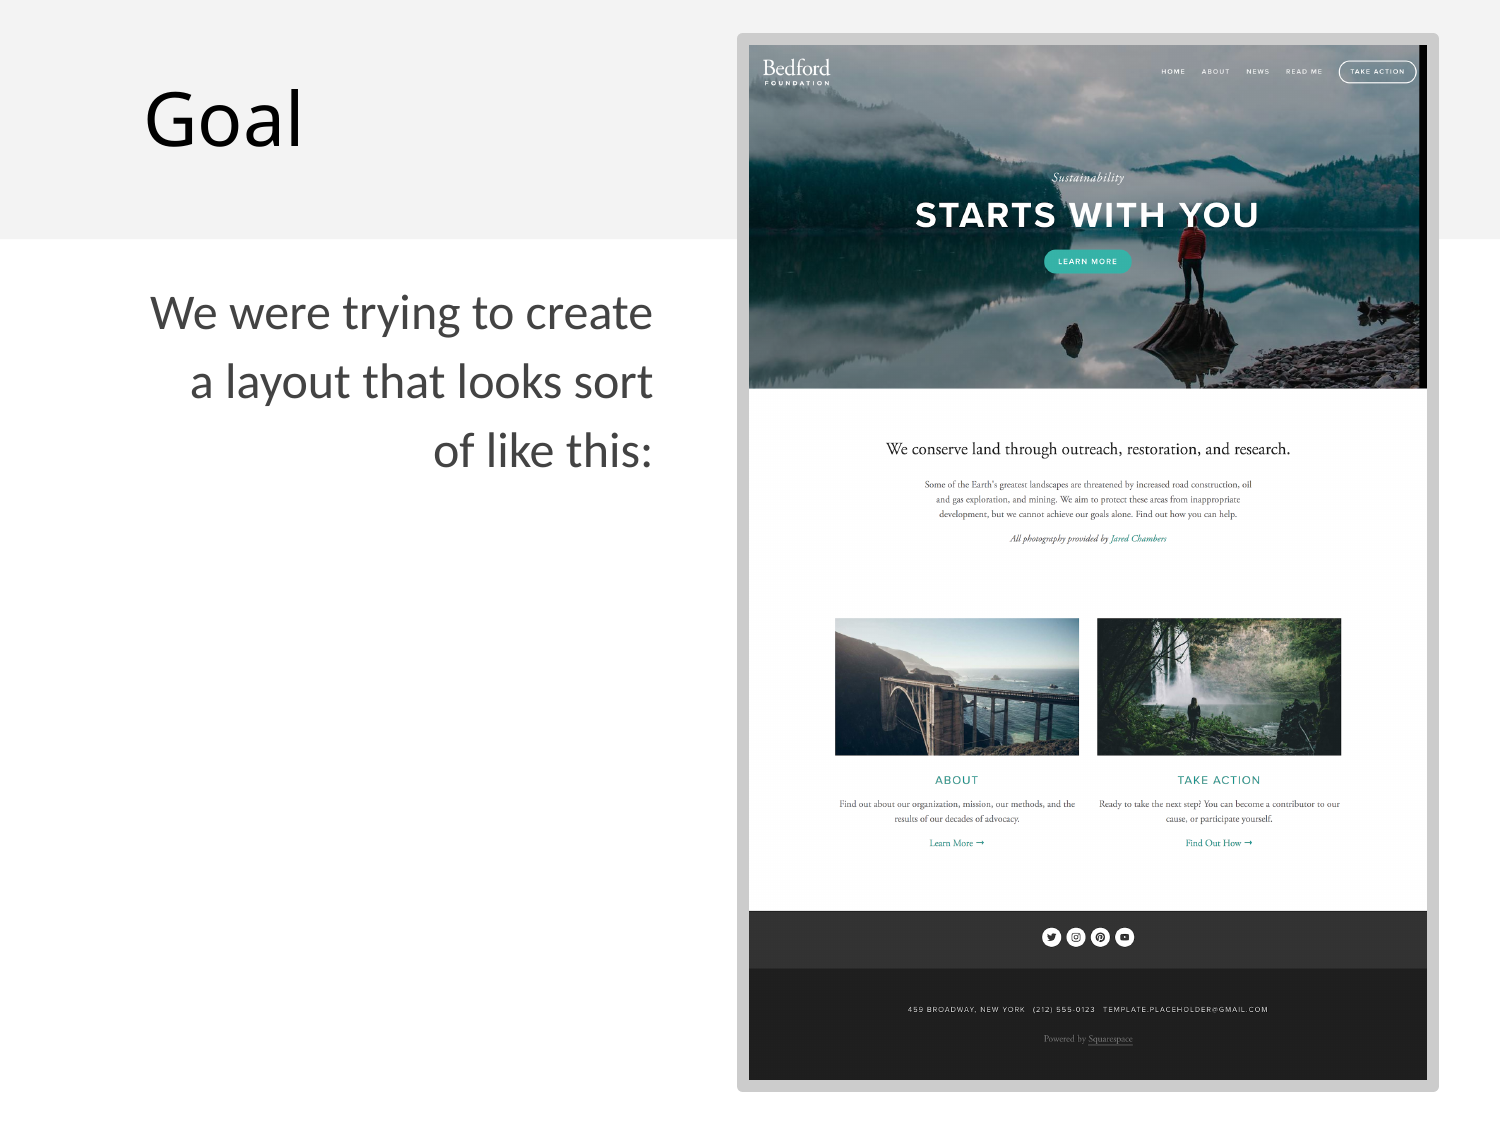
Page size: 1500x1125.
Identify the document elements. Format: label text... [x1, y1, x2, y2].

title Goal [128, 56, 737, 183]
list We were trying to create a layout that looks sort of like this: [128, 255, 669, 1004]
picture [749, 45, 1427, 1080]
